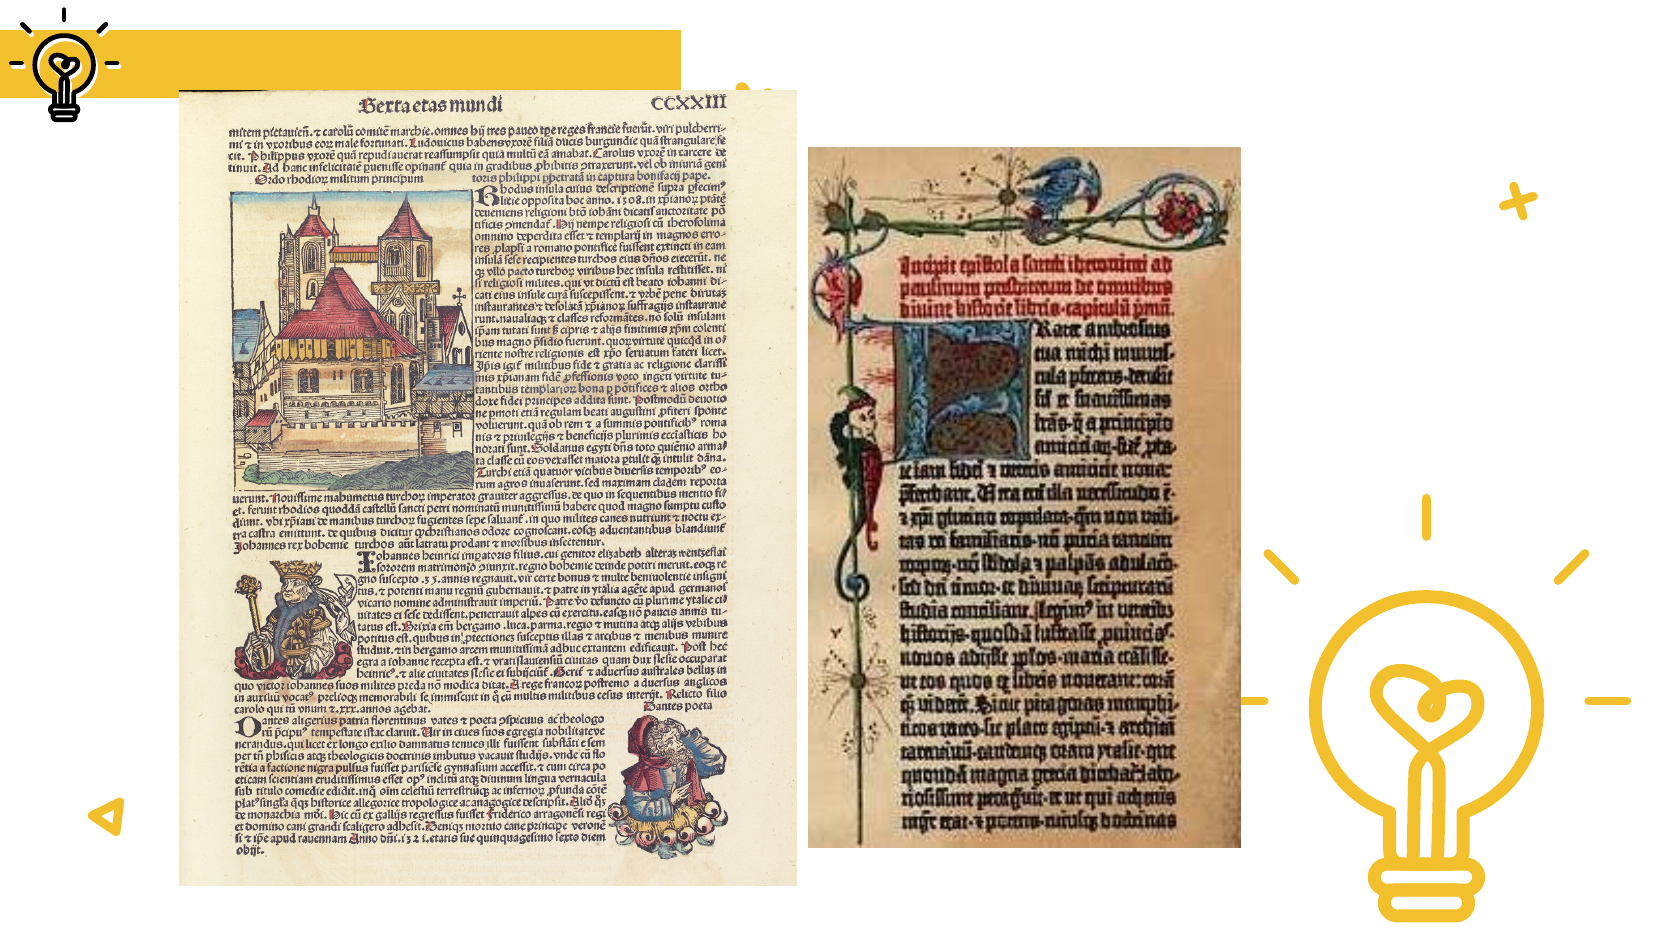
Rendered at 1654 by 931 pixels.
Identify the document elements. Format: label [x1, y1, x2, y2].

picture [808, 147, 1241, 848]
picture [178, 90, 798, 886]
